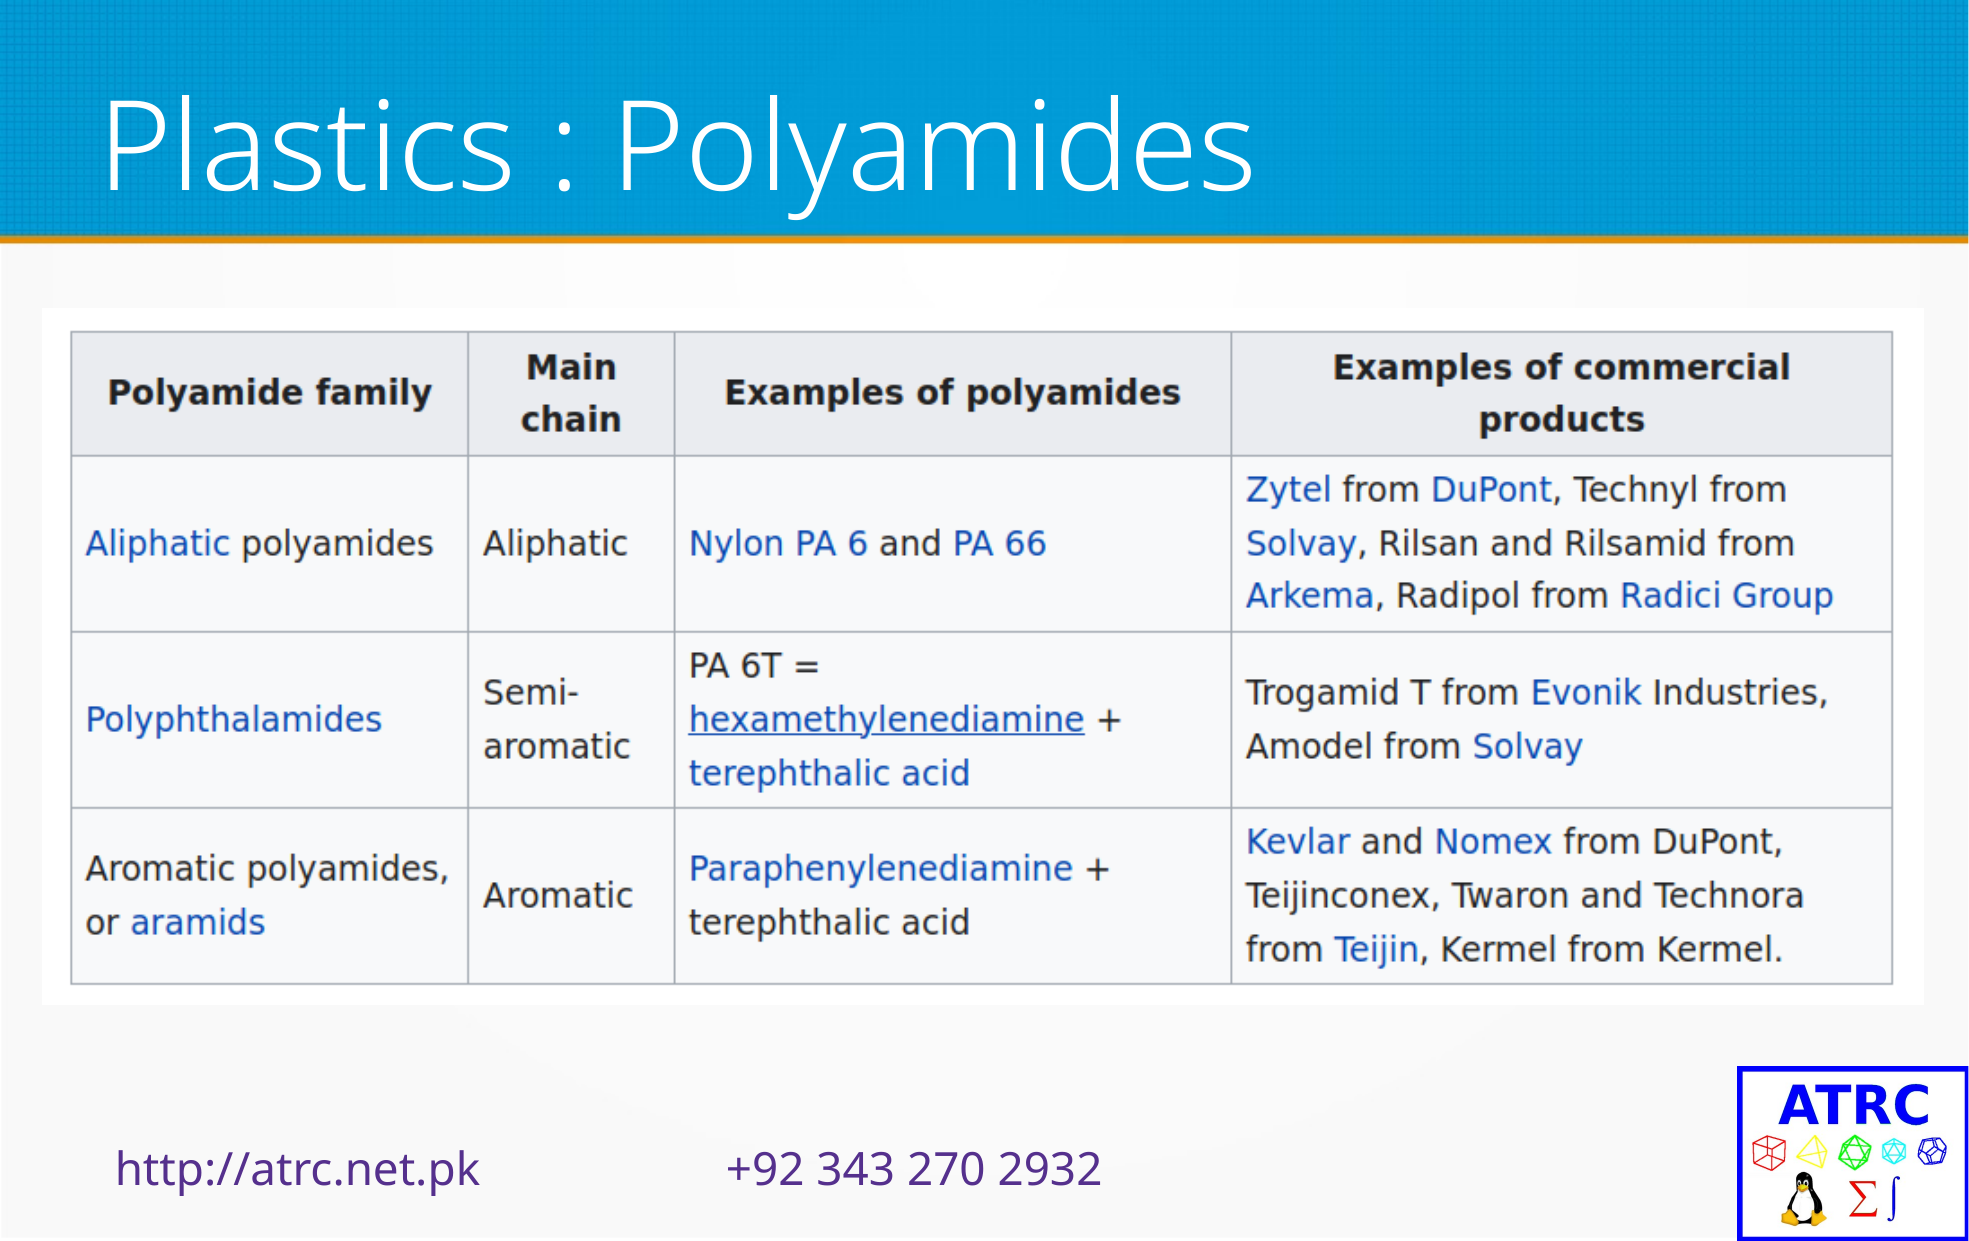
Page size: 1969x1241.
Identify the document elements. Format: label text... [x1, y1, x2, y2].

title Plastics : Polyamides [98, 19, 1870, 227]
picture [0, 233, 1969, 1241]
